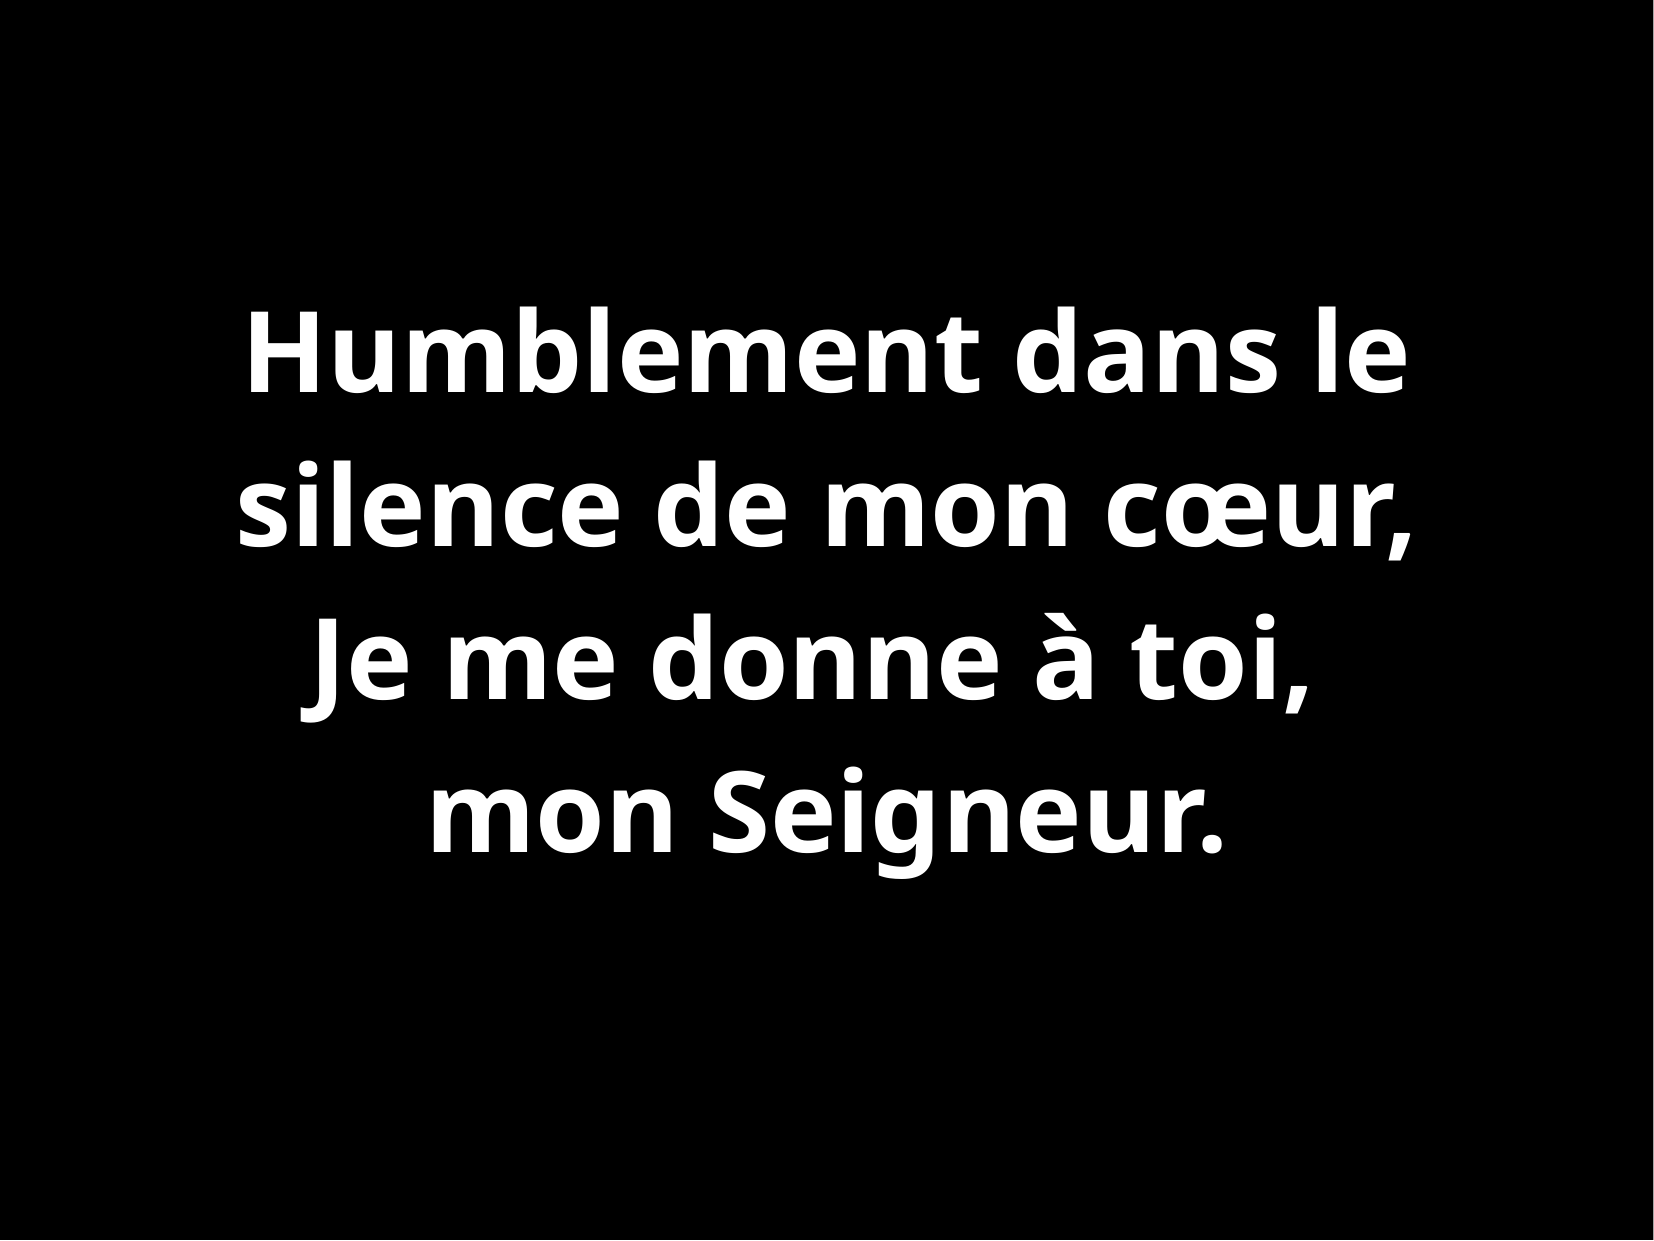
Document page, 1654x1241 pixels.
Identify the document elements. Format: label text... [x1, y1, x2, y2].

subtitle Humblement dans le silence de mon cœur, Je me donne à toi, mon Seigneur. [82, 49, 1571, 1109]
